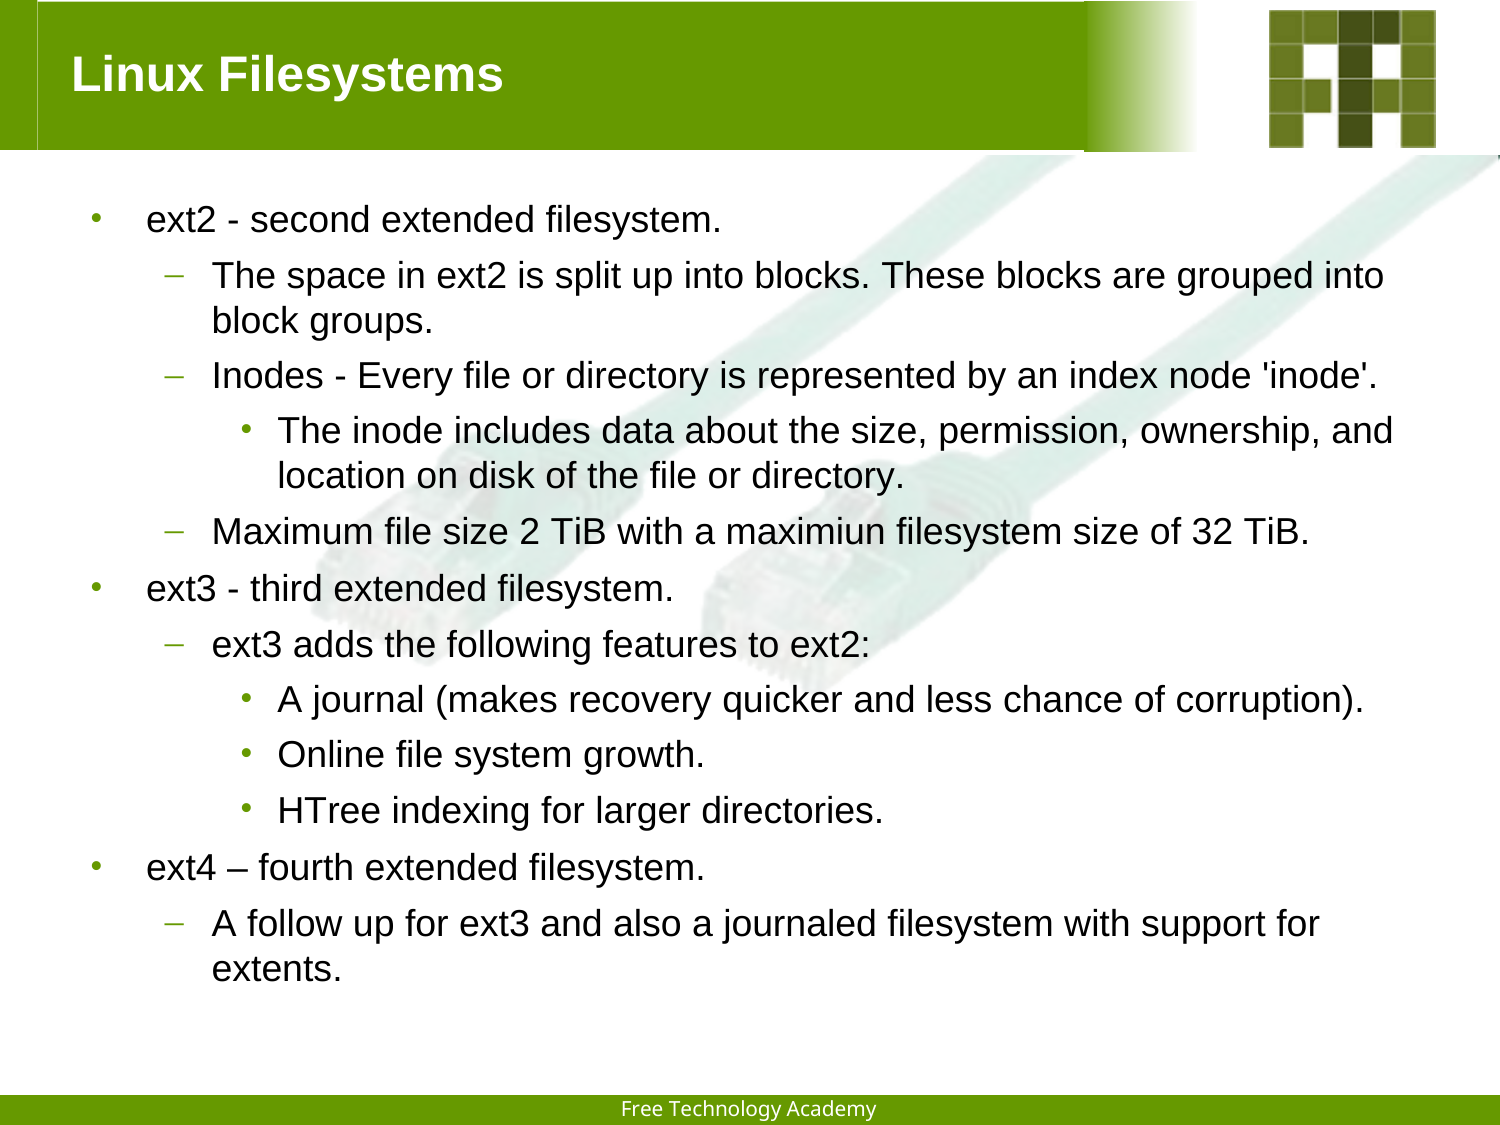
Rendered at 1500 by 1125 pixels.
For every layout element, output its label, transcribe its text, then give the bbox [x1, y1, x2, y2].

picture [1269, 10, 1436, 148]
list ext2 - second extended filesystem. The space in ext2 is split up into blocks. These blocks are grouped into block groups. Inodes - Every file or directory is represented by an index node 'inode'. The inode includes data about the size, permission, ownership, and location on disk of the file or directory. Maximum file size 2 TiB with a maximiun filesystem size of 32 TiB. ext3 - third extended filesystem. ext3 adds the following features to ext2: A journal (makes recovery quicker and less chance of corruption). Online file system growth. HTree indexing for larger directories. ext4 – fourth extended filesystem. A follow up for ext3 and also a journaled filesystem with support for extents. [75, 187, 1426, 1065]
title Linux Filesystems [56, 1, 1107, 152]
